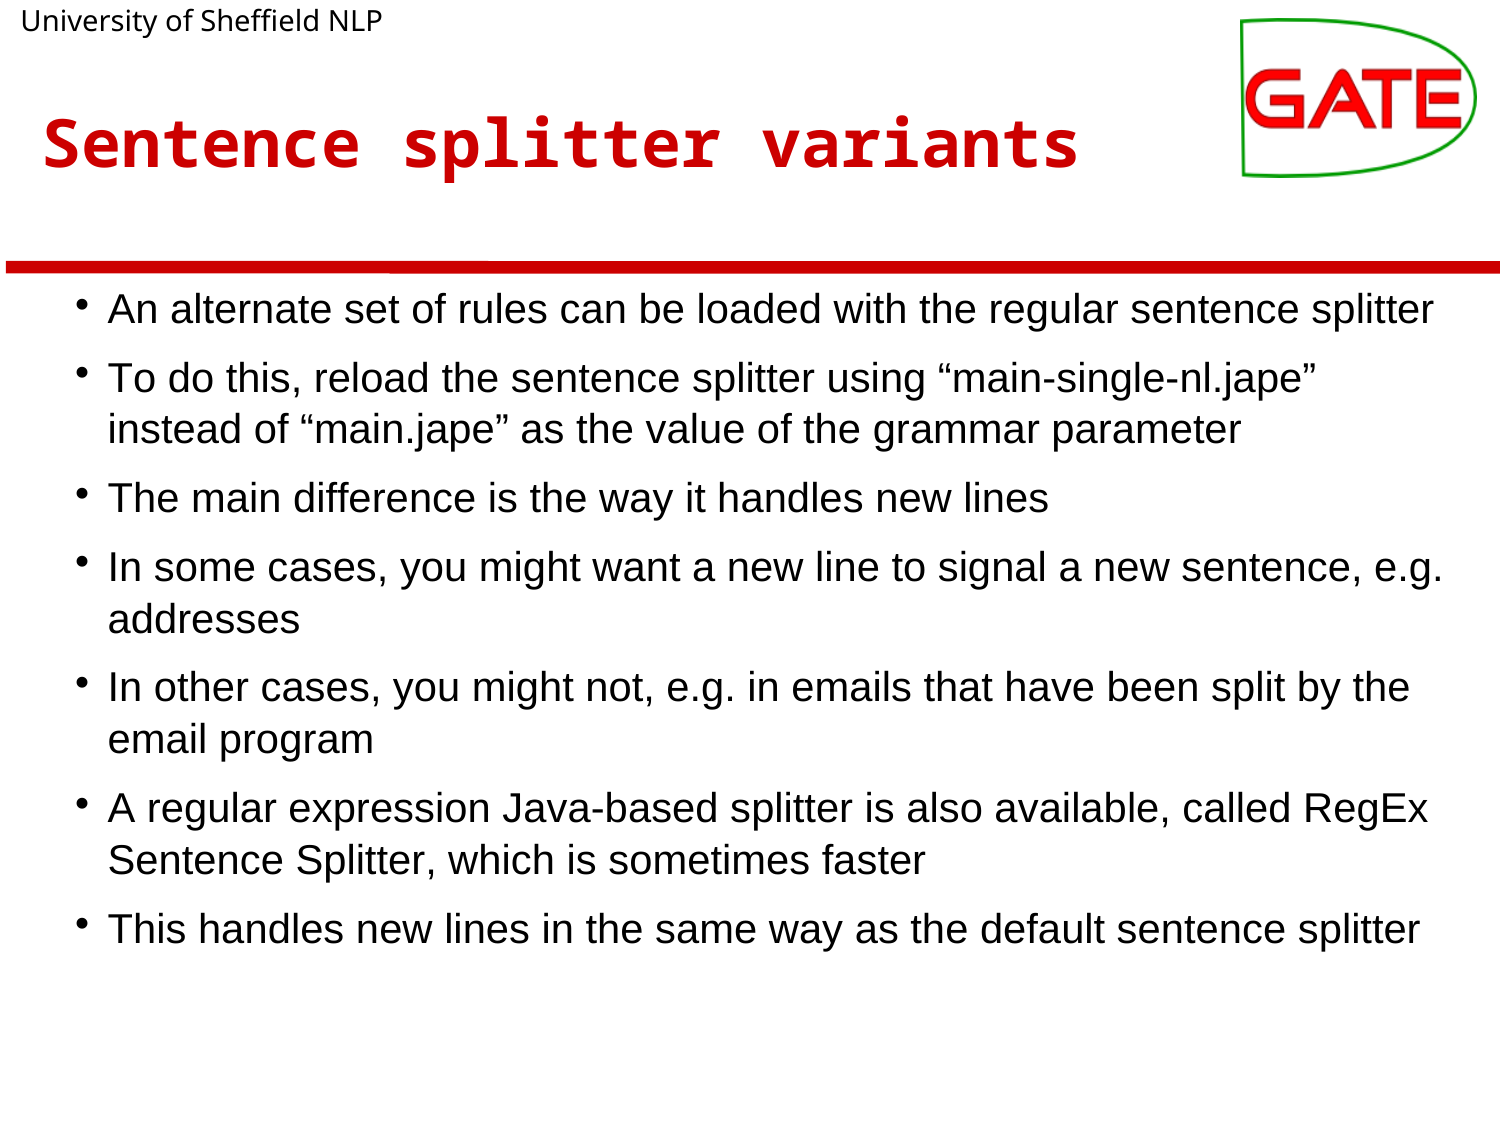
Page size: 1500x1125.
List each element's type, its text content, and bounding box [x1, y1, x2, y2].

text_box Sentence splitter variants [41, 45, 1387, 243]
picture [1240, 18, 1477, 178]
text_box An alternate set of rules can be loaded with the regular sentence splitter To do this, reload the sentence splitter using “main-single-nl.jape” instead of “main.jape” as the value of the grammar parameter The main difference is the way it handles new lines In some cases, you might want a new line to signal a new sentence, e.g. addresses In other cases, you might not, e.g. in emails that have been split by the email program A regular expression Java-based splitter is also available, called RegEx Sentence Splitter, which is sometimes faster This handles new lines in the same way as the default sentence splitter [0, 272, 1477, 1125]
